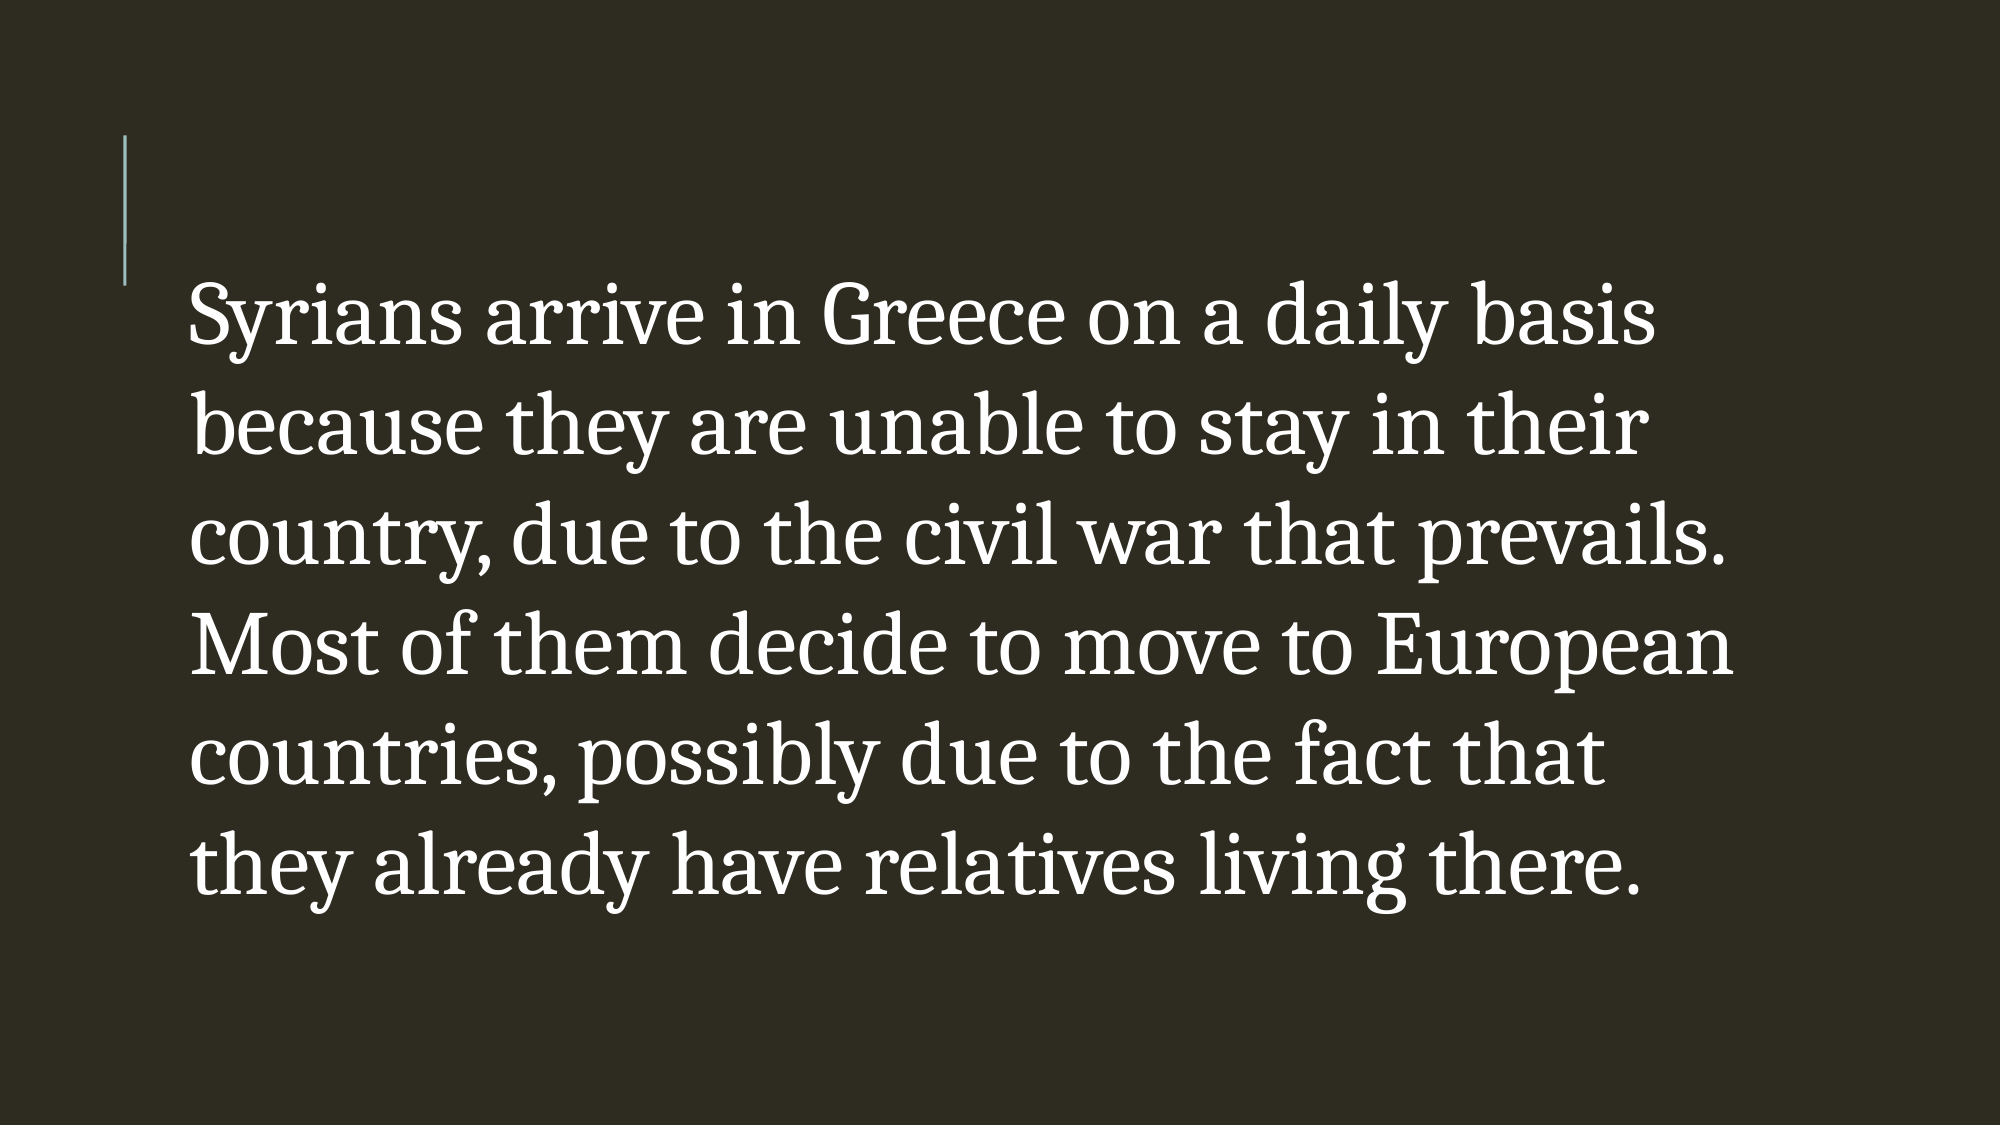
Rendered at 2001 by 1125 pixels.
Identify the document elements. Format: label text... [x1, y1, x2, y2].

list Syrians arrive in Greece on a daily basis because they are unable to stay in their country, due to the civil war that prevails. Most of them decide to move to European countries, possibly due to the fact that they already have relatives living there. [181, 245, 1777, 932]
